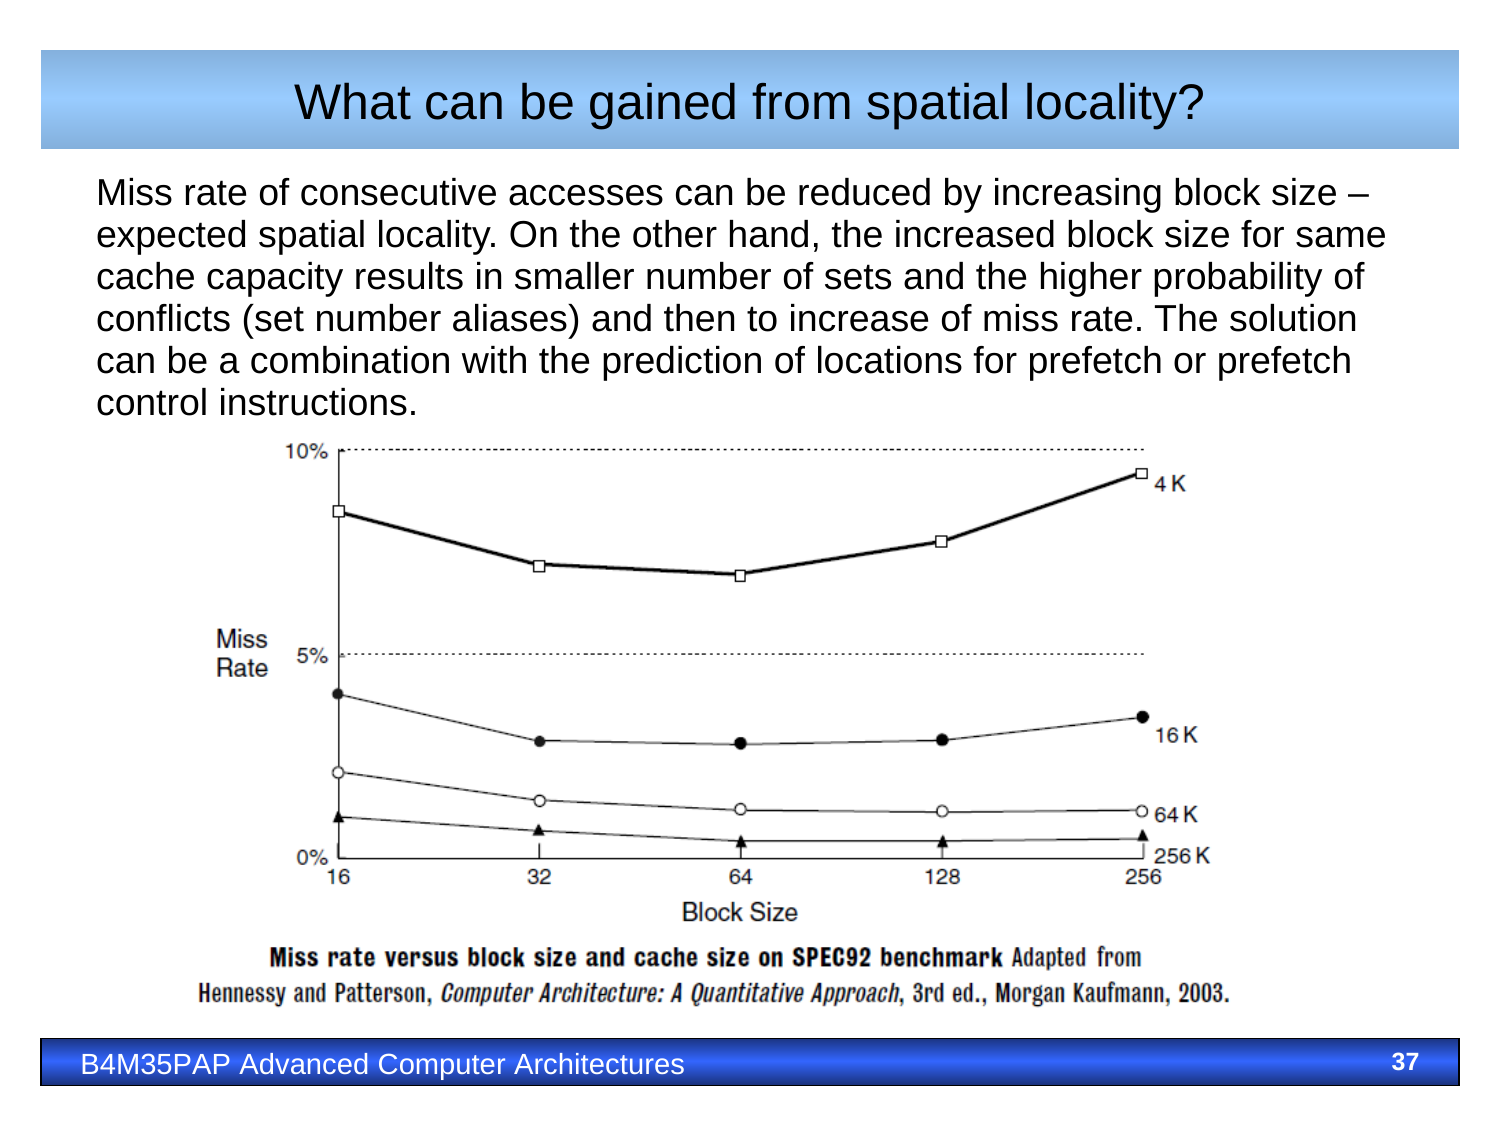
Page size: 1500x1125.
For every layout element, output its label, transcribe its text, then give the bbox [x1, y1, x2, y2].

picture [164, 431, 1240, 1016]
title What can be gained from spatial locality? [41, 50, 1459, 149]
text_box Miss rate of consecutive accesses can be reduced by increasing block size – expected spatial locality. On the other hand, the increased block size for same cache capacity results in smaller number of sets and the higher probability of conflicts (set number aliases) and then to increase of miss rate. The solution can be a combination with the prediction of locations for prefetch or prefetch control instructions. [81, 163, 1419, 431]
